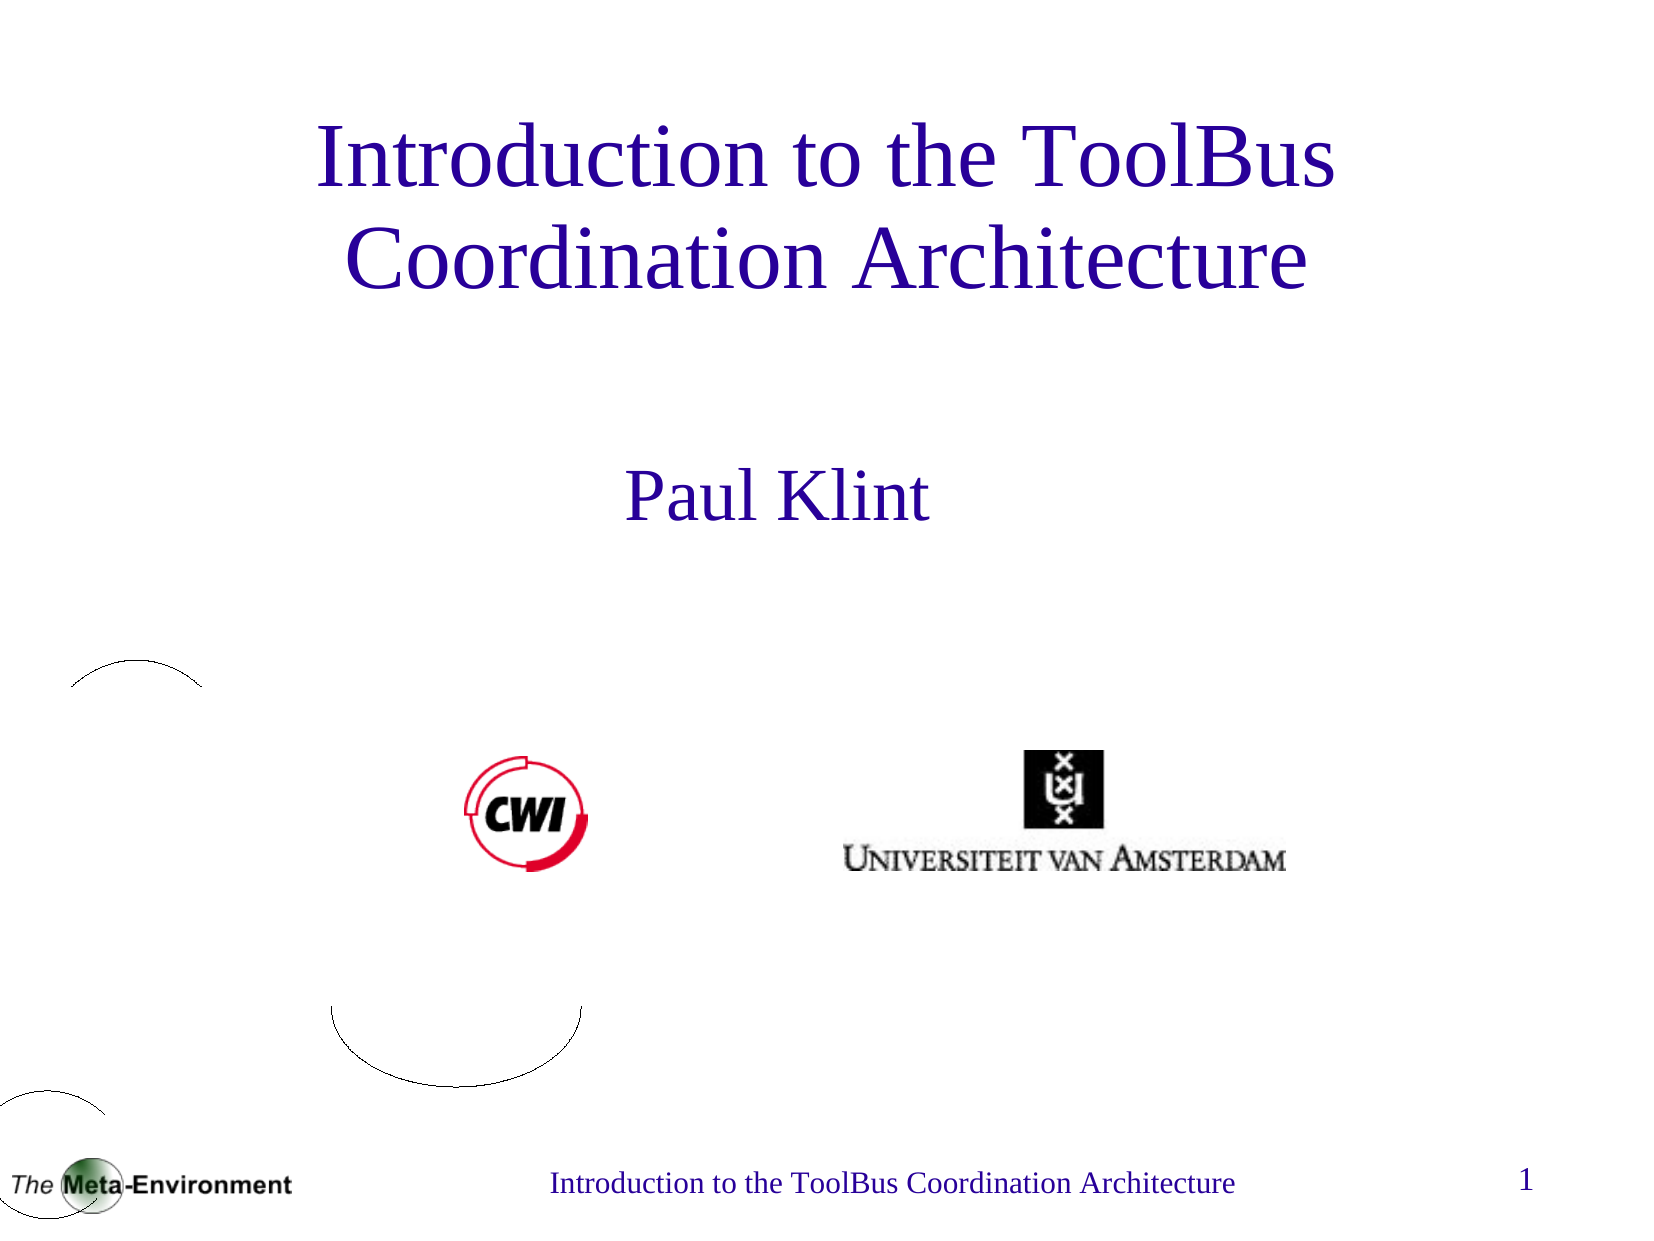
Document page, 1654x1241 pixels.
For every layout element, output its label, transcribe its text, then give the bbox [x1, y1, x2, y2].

text_box Paul Klint [624, 453, 1264, 1086]
picture [843, 750, 1286, 871]
picture [12, 1158, 292, 1214]
title Introduction to the ToolBus Coordination Architecture [121, 96, 1534, 317]
picture [464, 756, 588, 872]
